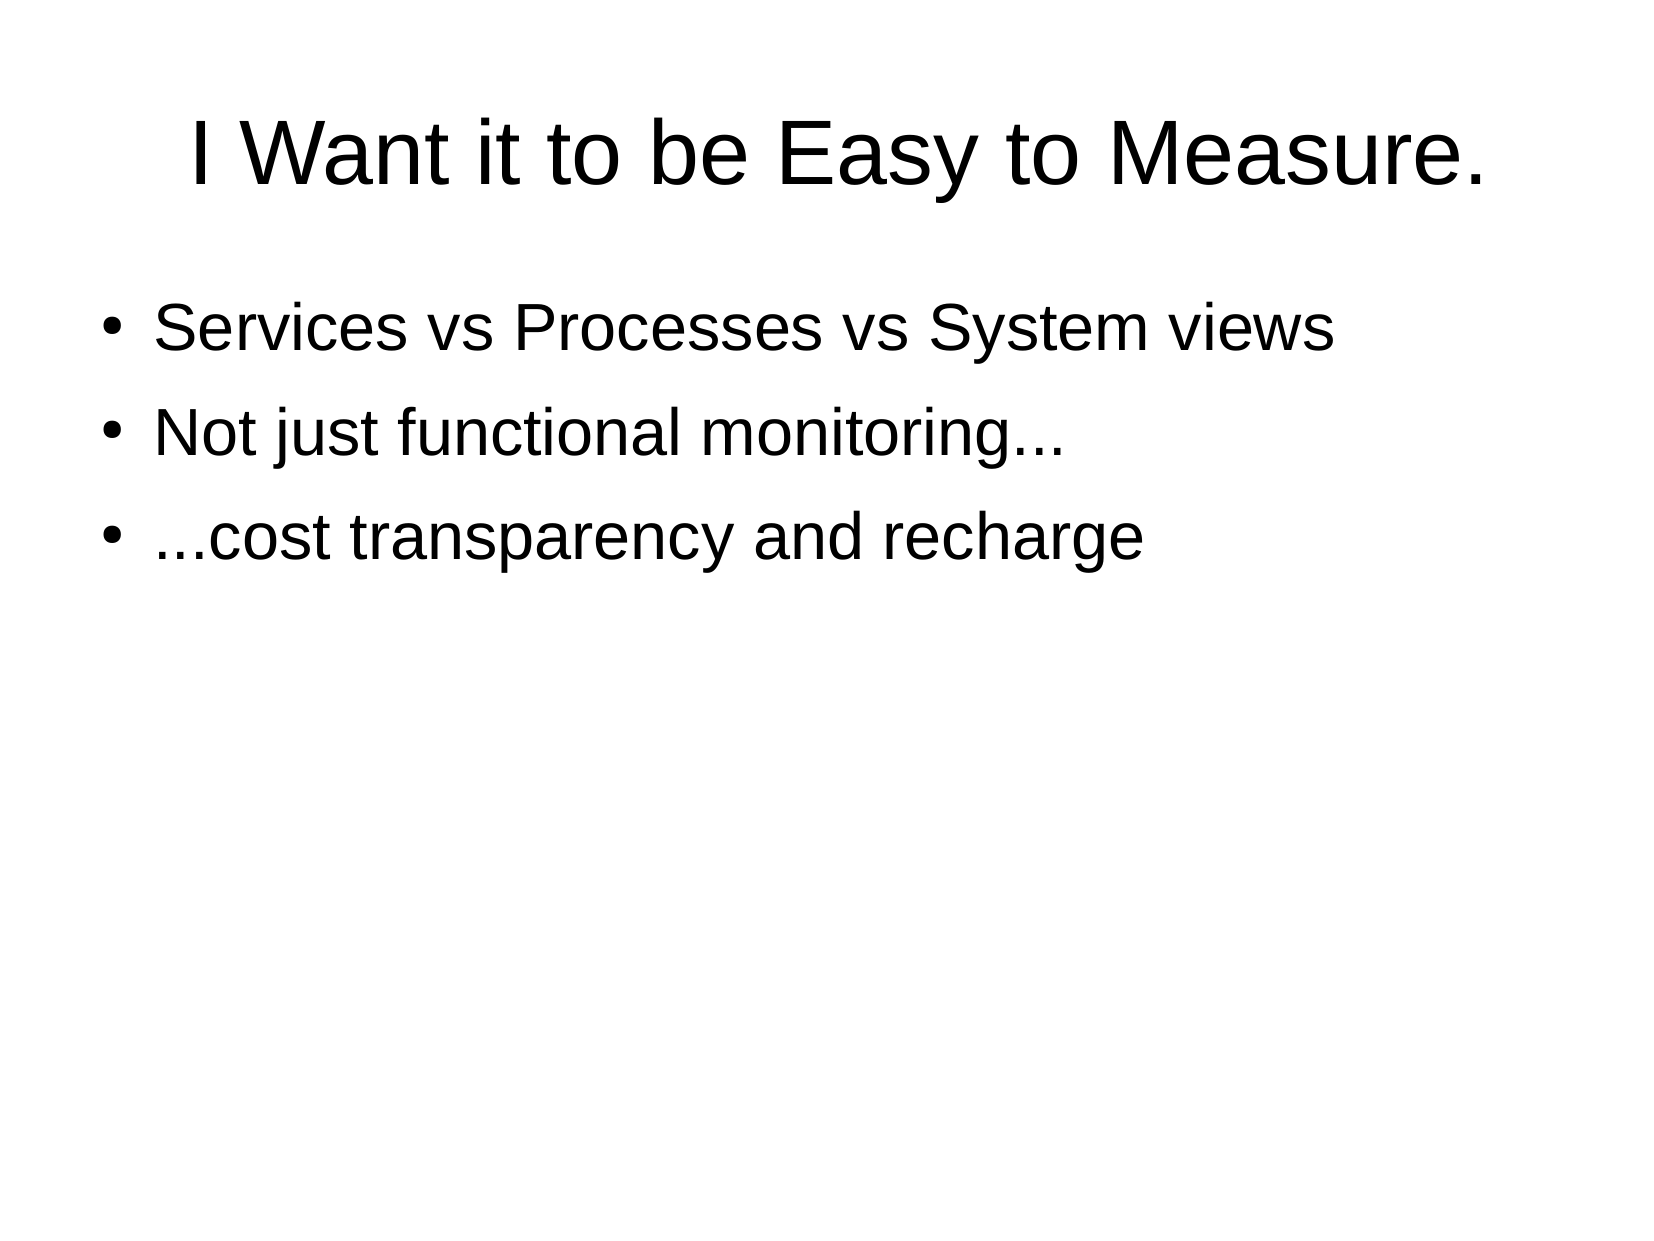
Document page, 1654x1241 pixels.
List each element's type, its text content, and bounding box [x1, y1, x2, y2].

title I Want it to be Easy to Measure. [82, 49, 1571, 257]
list Services vs Processes vs System views Not just functional monitoring... ...cost transparency and recharge [82, 290, 1571, 1010]
